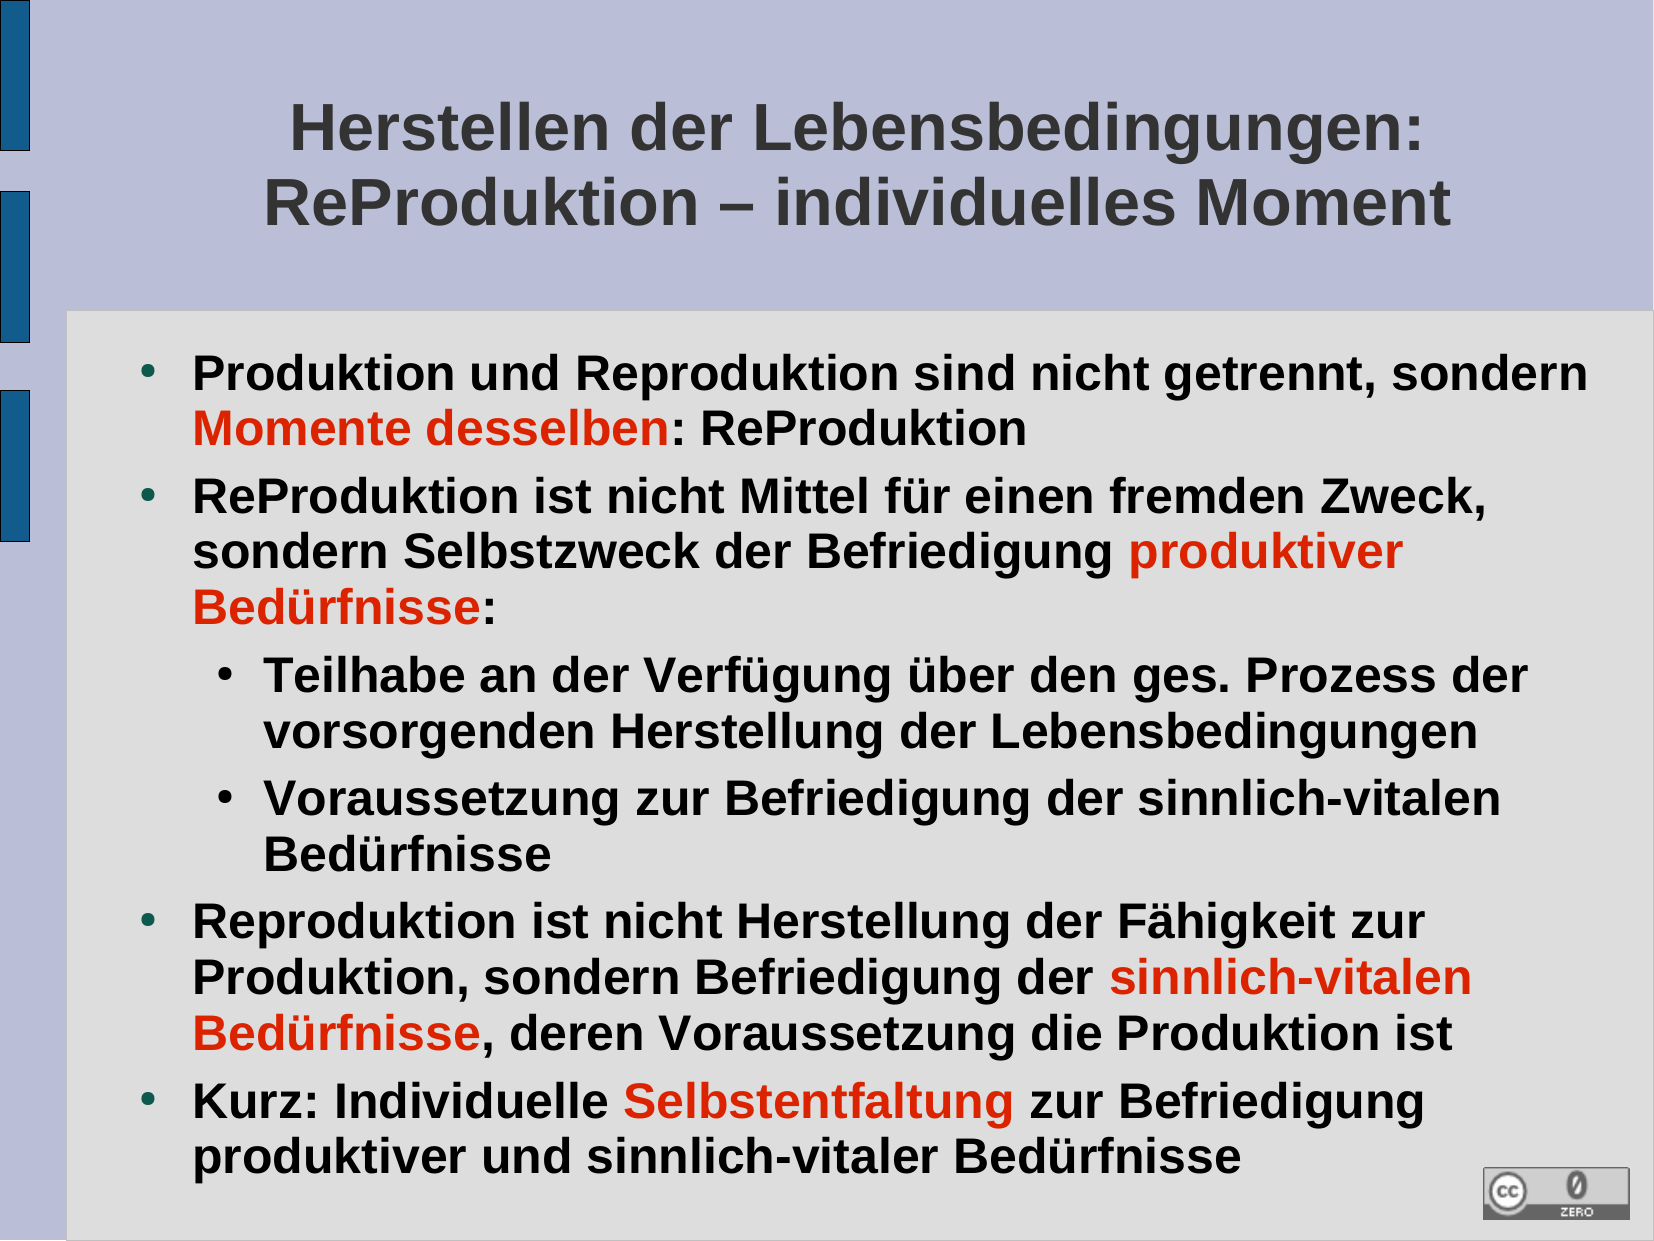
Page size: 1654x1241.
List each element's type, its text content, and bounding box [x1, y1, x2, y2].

title Herstellen der Lebensbedingungen: ReProduktion – individuelles Moment [121, 61, 1595, 269]
picture [1483, 1167, 1630, 1220]
list Produktion und Reproduktion sind nicht getrennt, sondern Momente desselben: ReProduktion ReProduktion ist nicht Mittel für einen fremden Zweck, sondern Selbstzweck der Befriedigung produktiver Bedürfnisse: Teilhabe an der Verfügung über den ges. Prozess der vorsorgenden Herstellung der Lebensbedingungen Voraussetzung zur Befriedigung der sinnlich-vitalen Bedürfnisse Reproduktion ist nicht Herstellung der Fähigkeit zur Produktion, sondern Befriedigung der sinnlich-vitalen Bedürfnisse, deren Voraussetzung die Produktion ist Kurz: Individuelle Selbstentfaltung zur Befriedigung produktiver und sinnlich-vitaler Bedürfnisse [121, 344, 1595, 1185]
